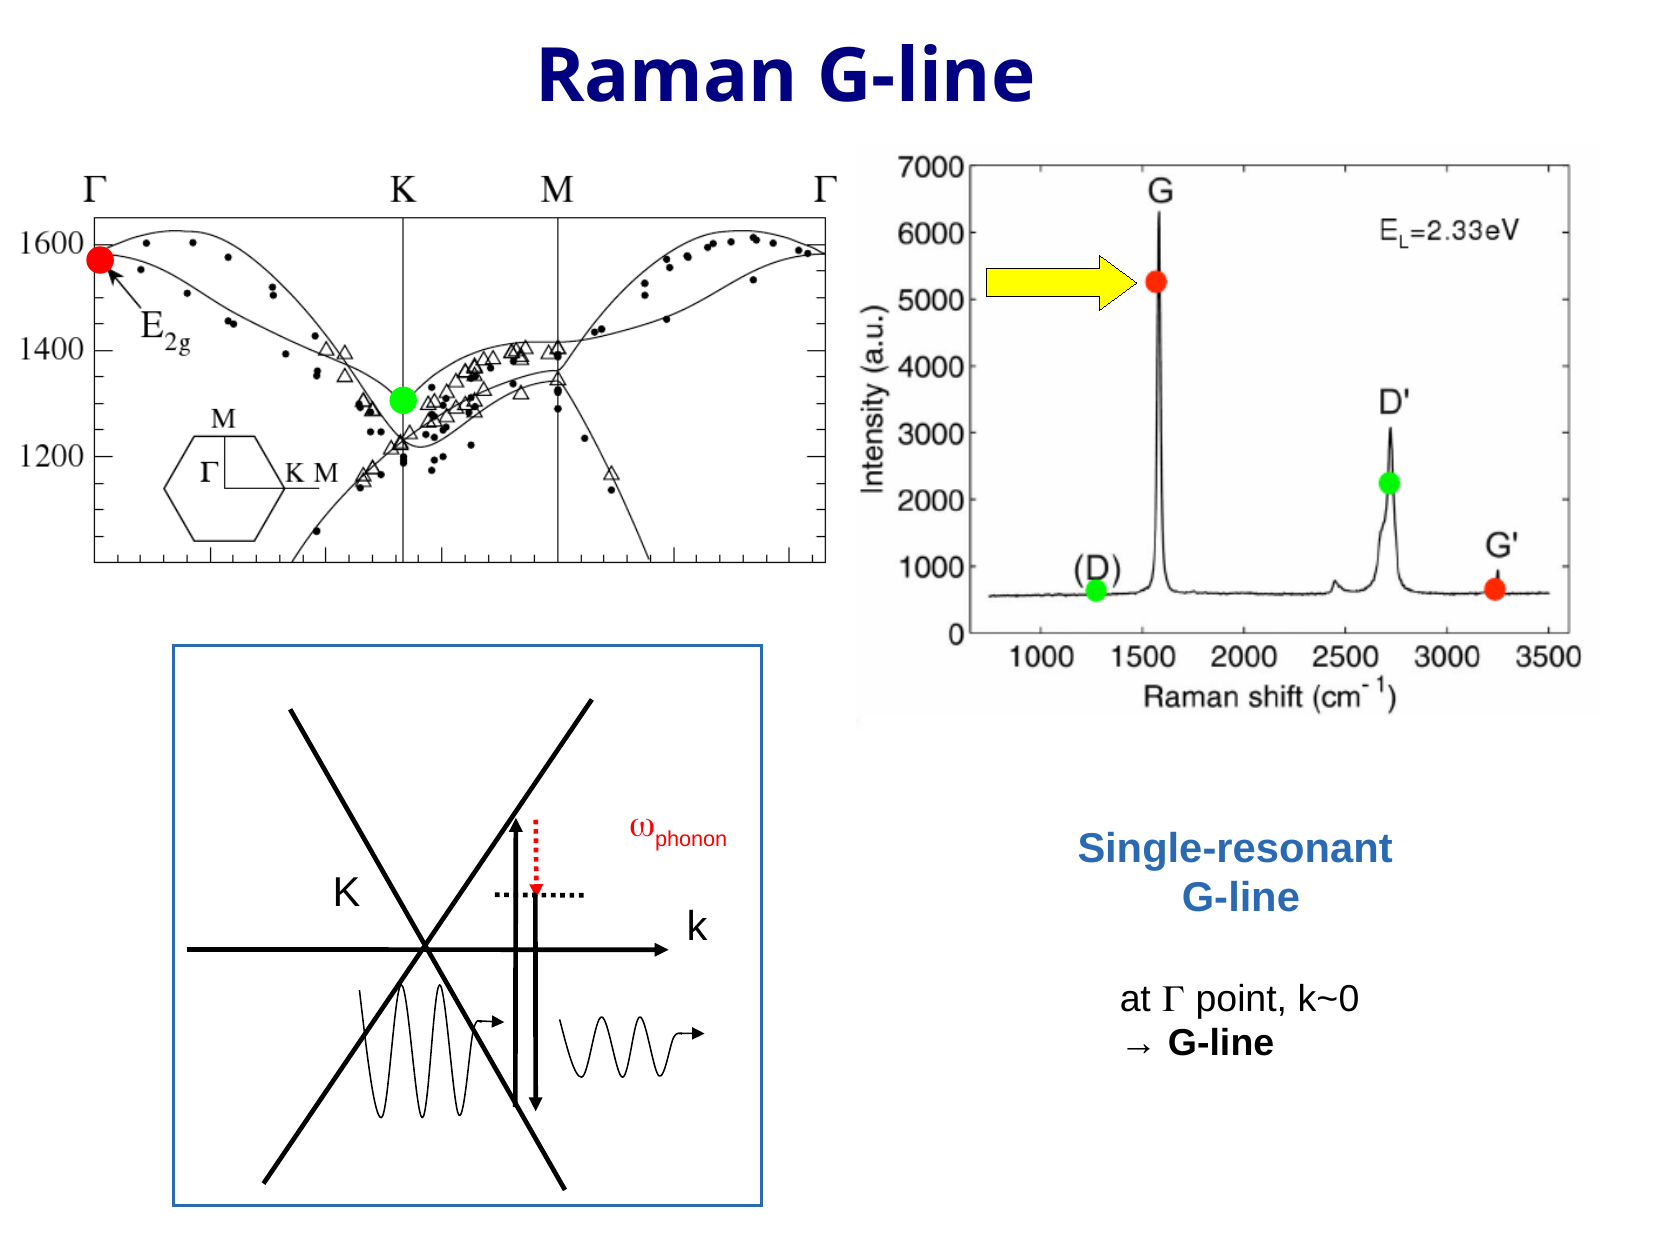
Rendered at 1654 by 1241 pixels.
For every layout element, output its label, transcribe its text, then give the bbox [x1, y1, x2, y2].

picture [20, 169, 846, 569]
text_box [389, 386, 417, 415]
text_box [986, 255, 1137, 311]
text_box k [671, 893, 723, 958]
text_box Raman G-line [148, 13, 1424, 119]
text_box at  point, k~0 → G-line [1105, 967, 1375, 1071]
text_box [86, 246, 114, 274]
text_box phonon [614, 790, 743, 859]
text_box Single-resonant G-line [1062, 815, 1420, 928]
picture [856, 145, 1607, 731]
text_box K [317, 858, 376, 923]
